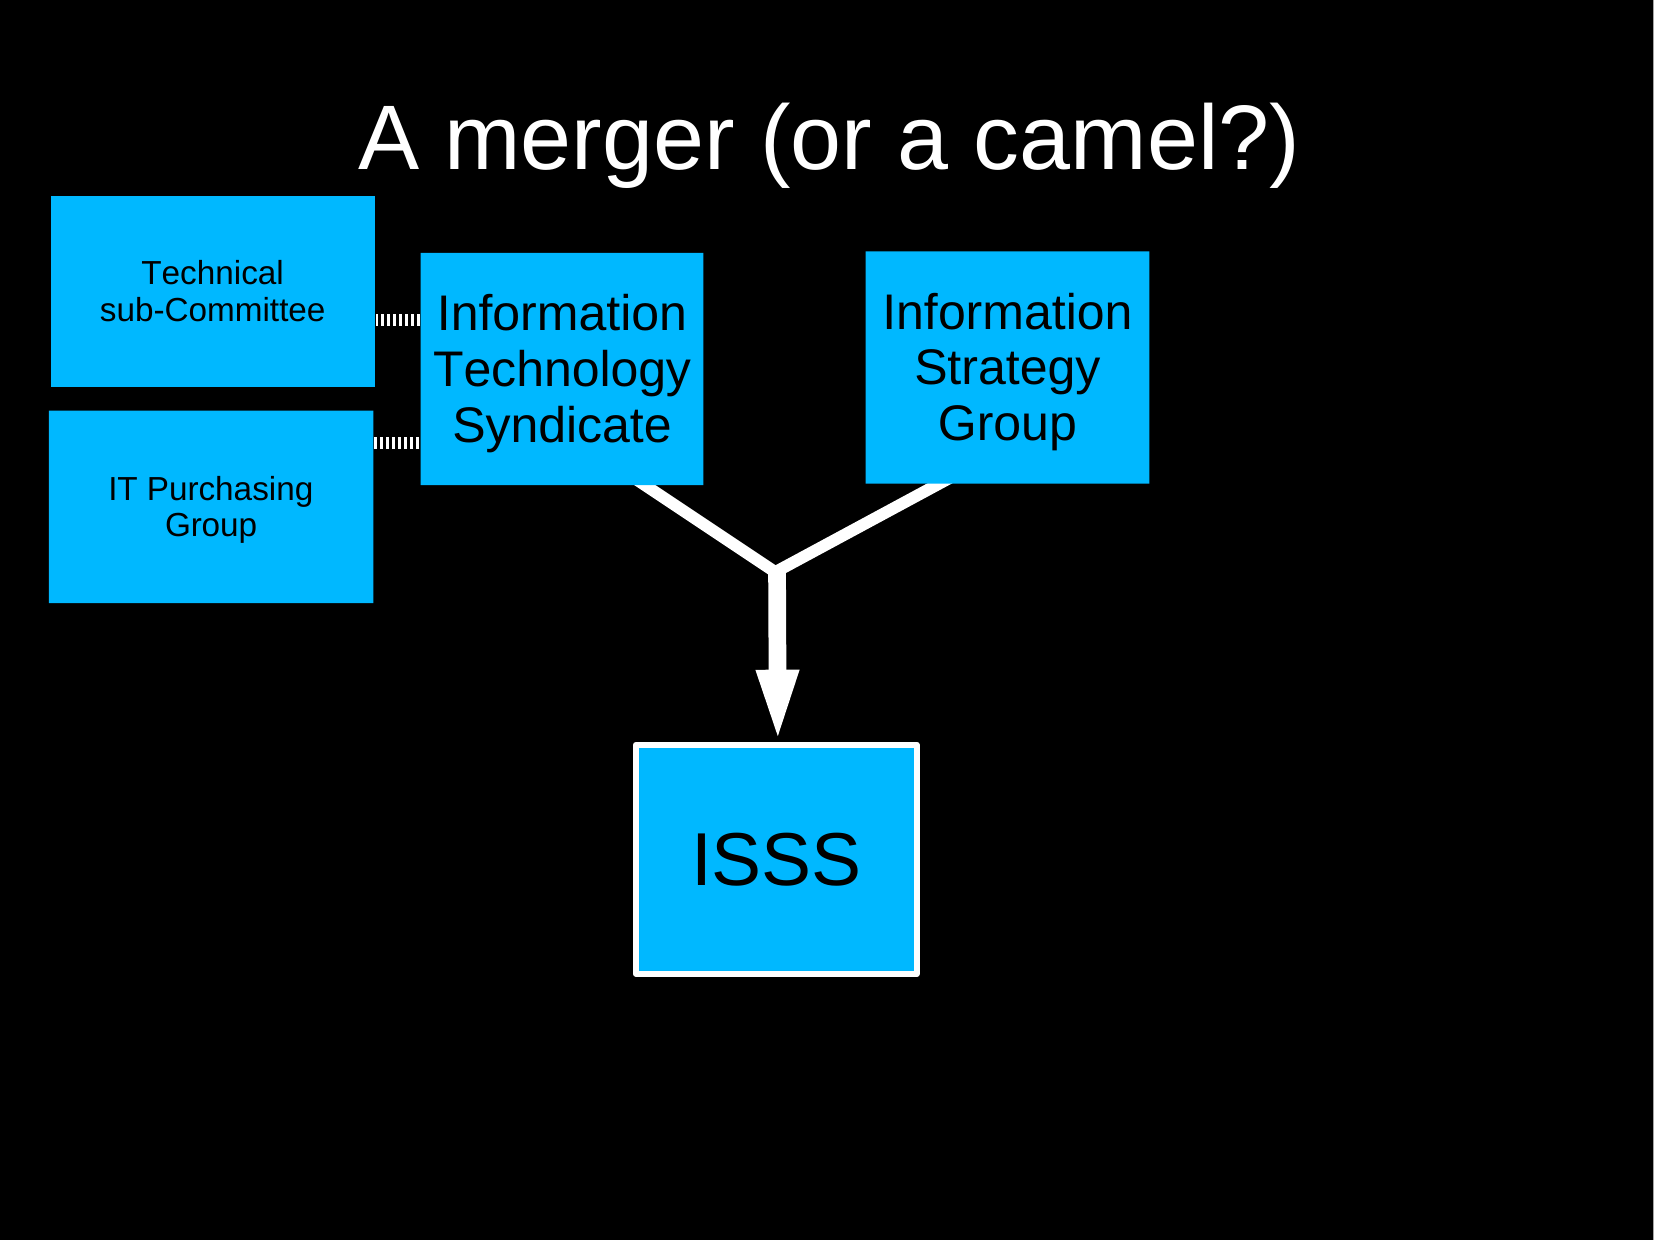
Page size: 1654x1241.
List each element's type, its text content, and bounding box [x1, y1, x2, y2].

text_box IT Purchasing Group [48, 410, 374, 604]
text_box Information Strategy Group [865, 251, 1150, 484]
title A merger (or a camel?) [123, 34, 1536, 242]
text_box Technical sub-Committee [50, 195, 376, 388]
text_box Information Technology Syndicate [420, 252, 704, 486]
text_box ISSS [635, 744, 917, 974]
